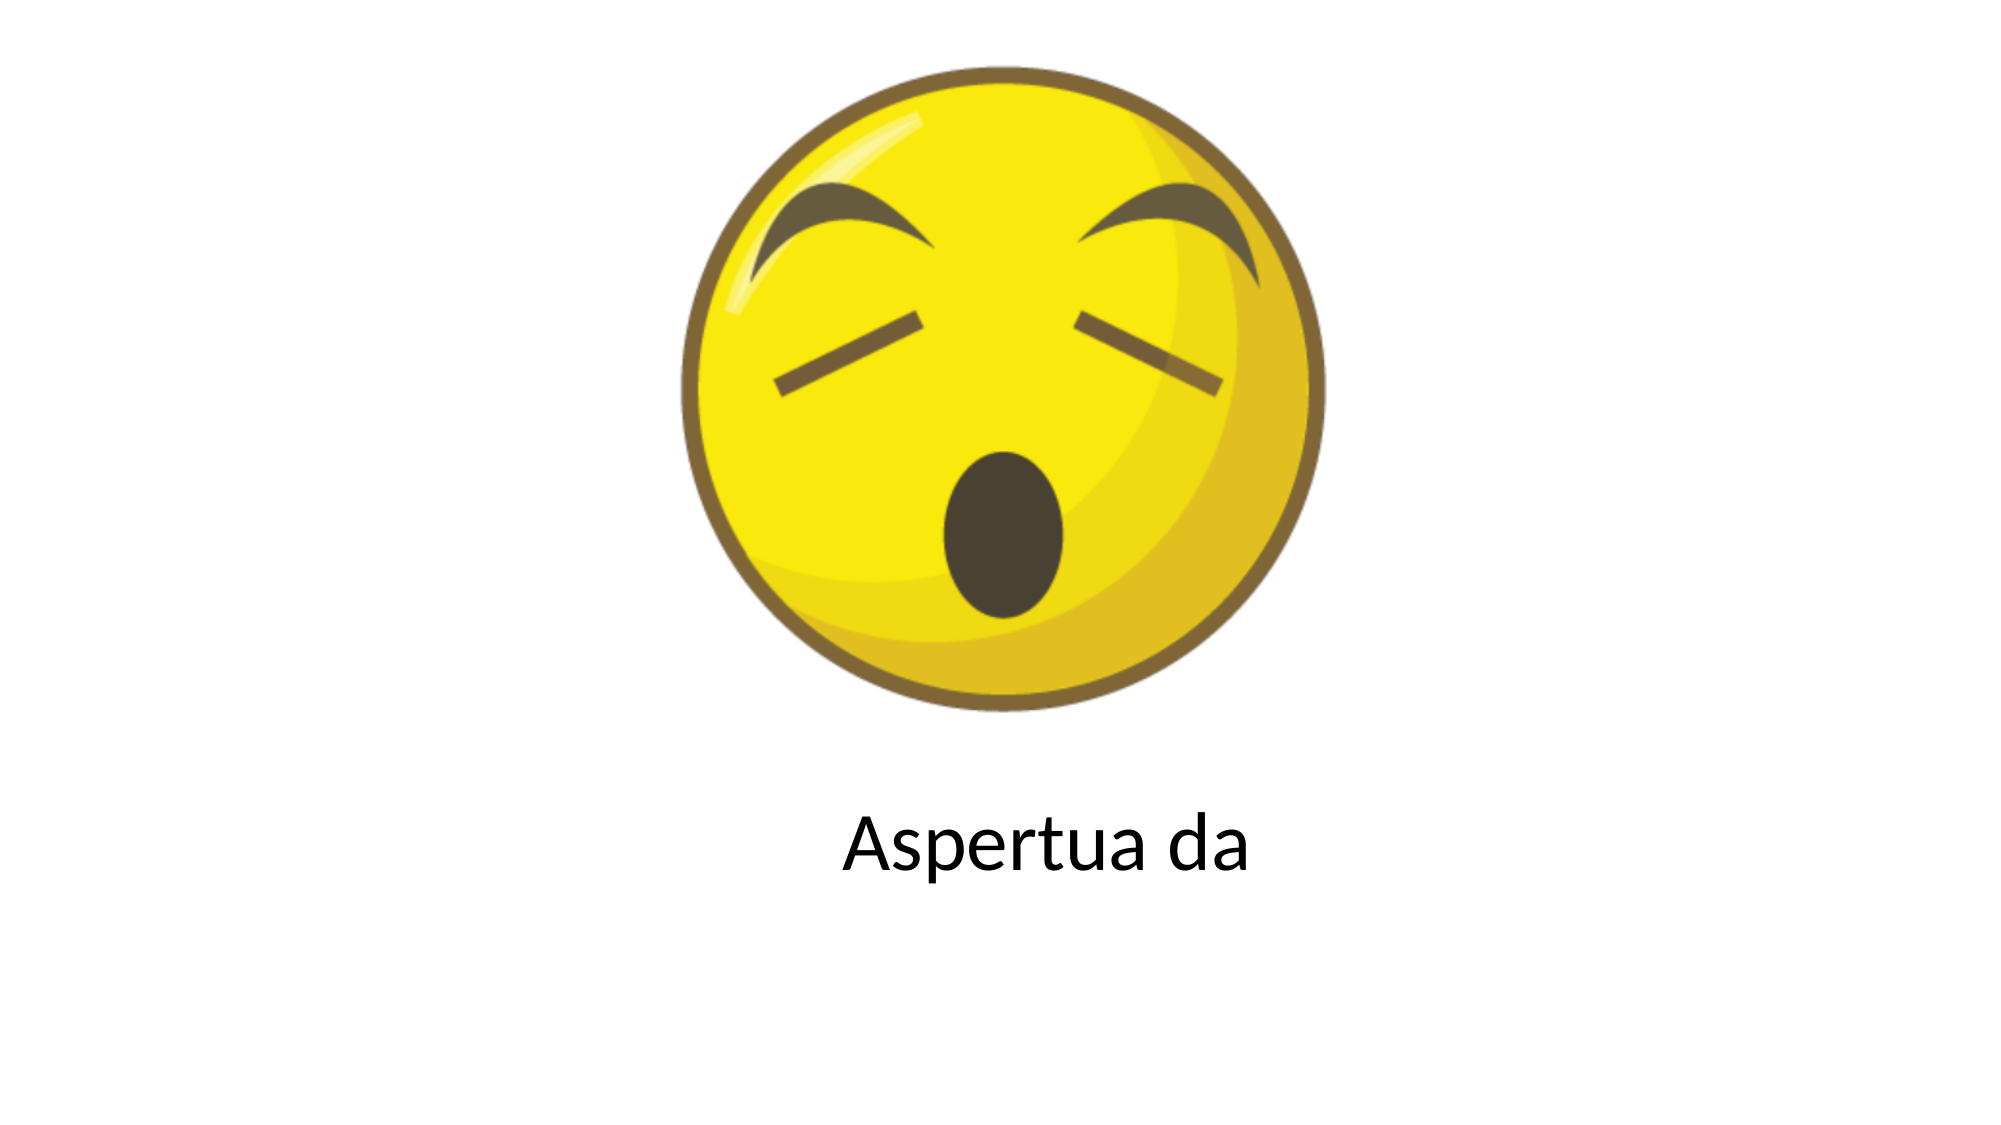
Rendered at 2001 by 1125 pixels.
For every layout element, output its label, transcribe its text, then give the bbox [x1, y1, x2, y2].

picture [655, 40, 1345, 740]
text_box Aspertua da [827, 779, 1345, 895]
